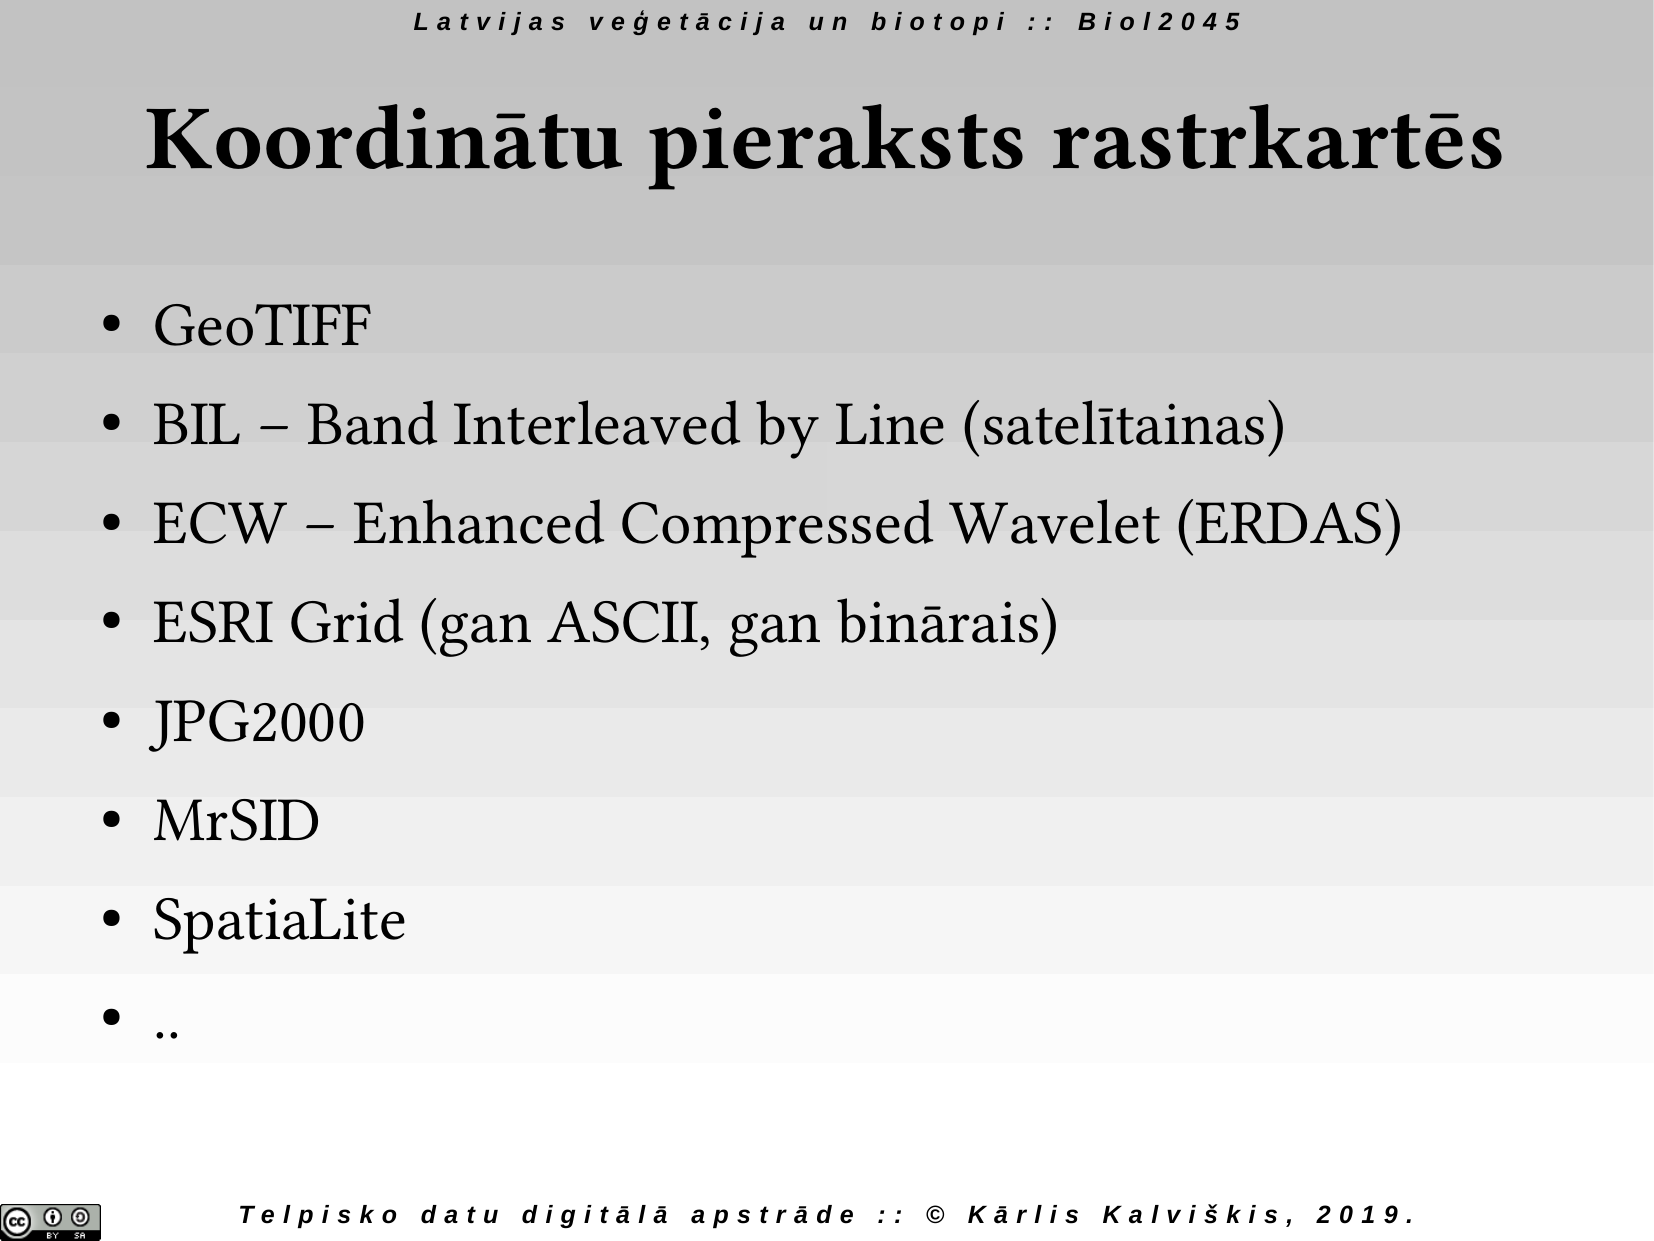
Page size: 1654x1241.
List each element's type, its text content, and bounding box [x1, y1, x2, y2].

picture [0, 0, 1654, 1241]
title Koordinātu pieraksts rastrkartēs [29, 43, 1625, 234]
list GeoTIFF BIL – Band Interleaved by Line (satelītainas) ECW – Enhanced Compressed Wavelet (ERDAS) ESRI Grid (gan ASCII, gan binārais) JPG2000 MrSID SpatiaLite .. [82, 289, 1571, 1113]
